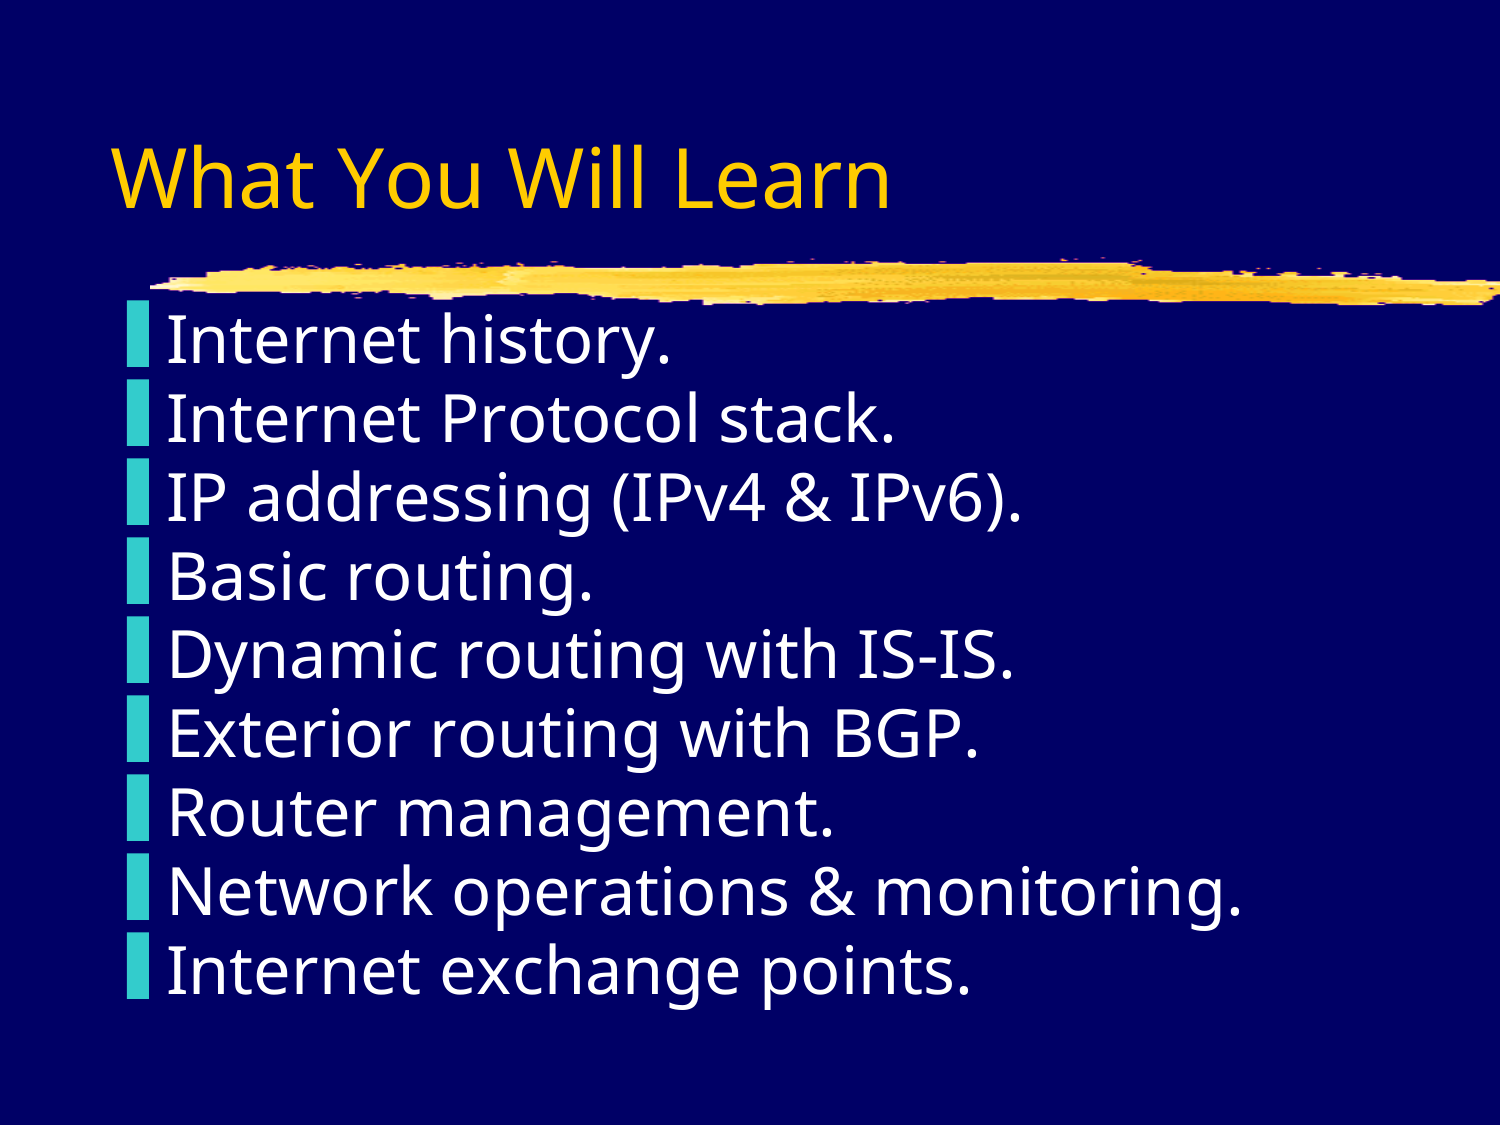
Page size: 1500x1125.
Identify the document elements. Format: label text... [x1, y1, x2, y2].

title What You Will Learn [110, 78, 1391, 297]
picture [150, 252, 1500, 316]
list Internet history. Internet Protocol stack. IP addressing (IPv4 & IPv6)‏. Basic routing. Dynamic routing with IS-IS. Exterior routing with BGP. Router management. Network operations & monitoring. Internet exchange points. [110, 312, 1391, 1118]
